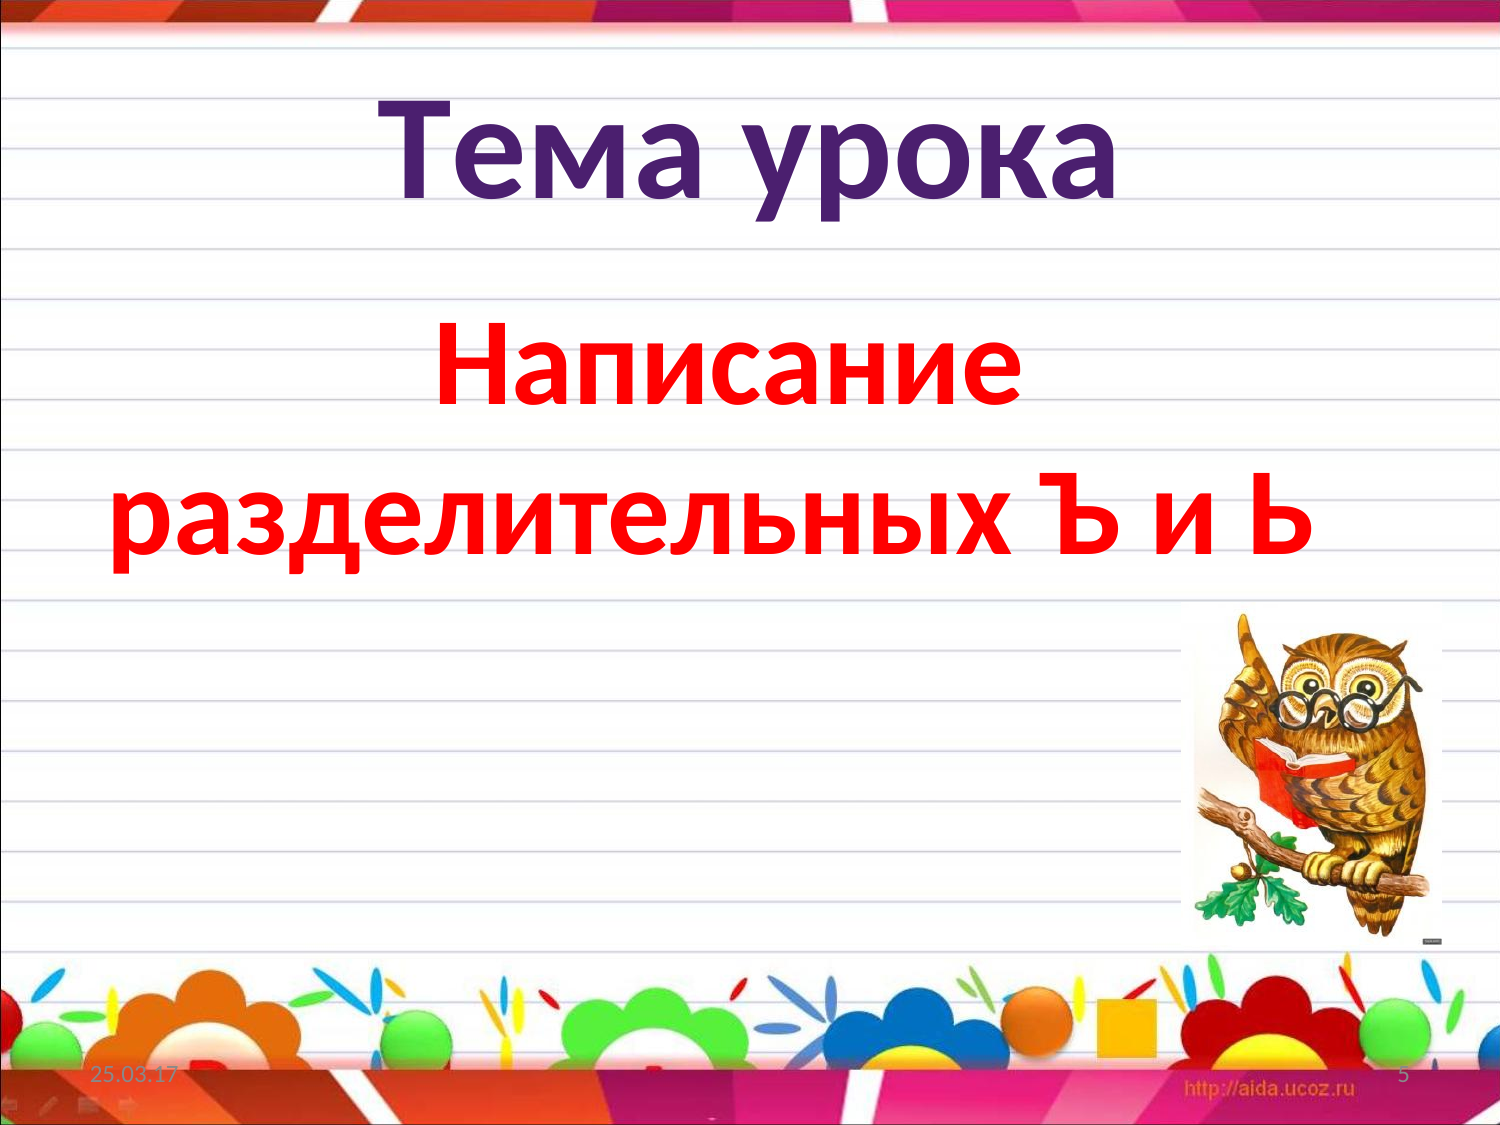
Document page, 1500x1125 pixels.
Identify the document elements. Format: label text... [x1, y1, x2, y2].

text_box <номер> [1074, 1042, 1426, 1103]
picture [0, 0, 1500, 1125]
text_box Тема урока [75, 45, 1426, 233]
text_box Написание разделительных Ъ и Ь [35, 271, 1453, 1005]
text_box 25.03.17 [74, 1042, 426, 1103]
